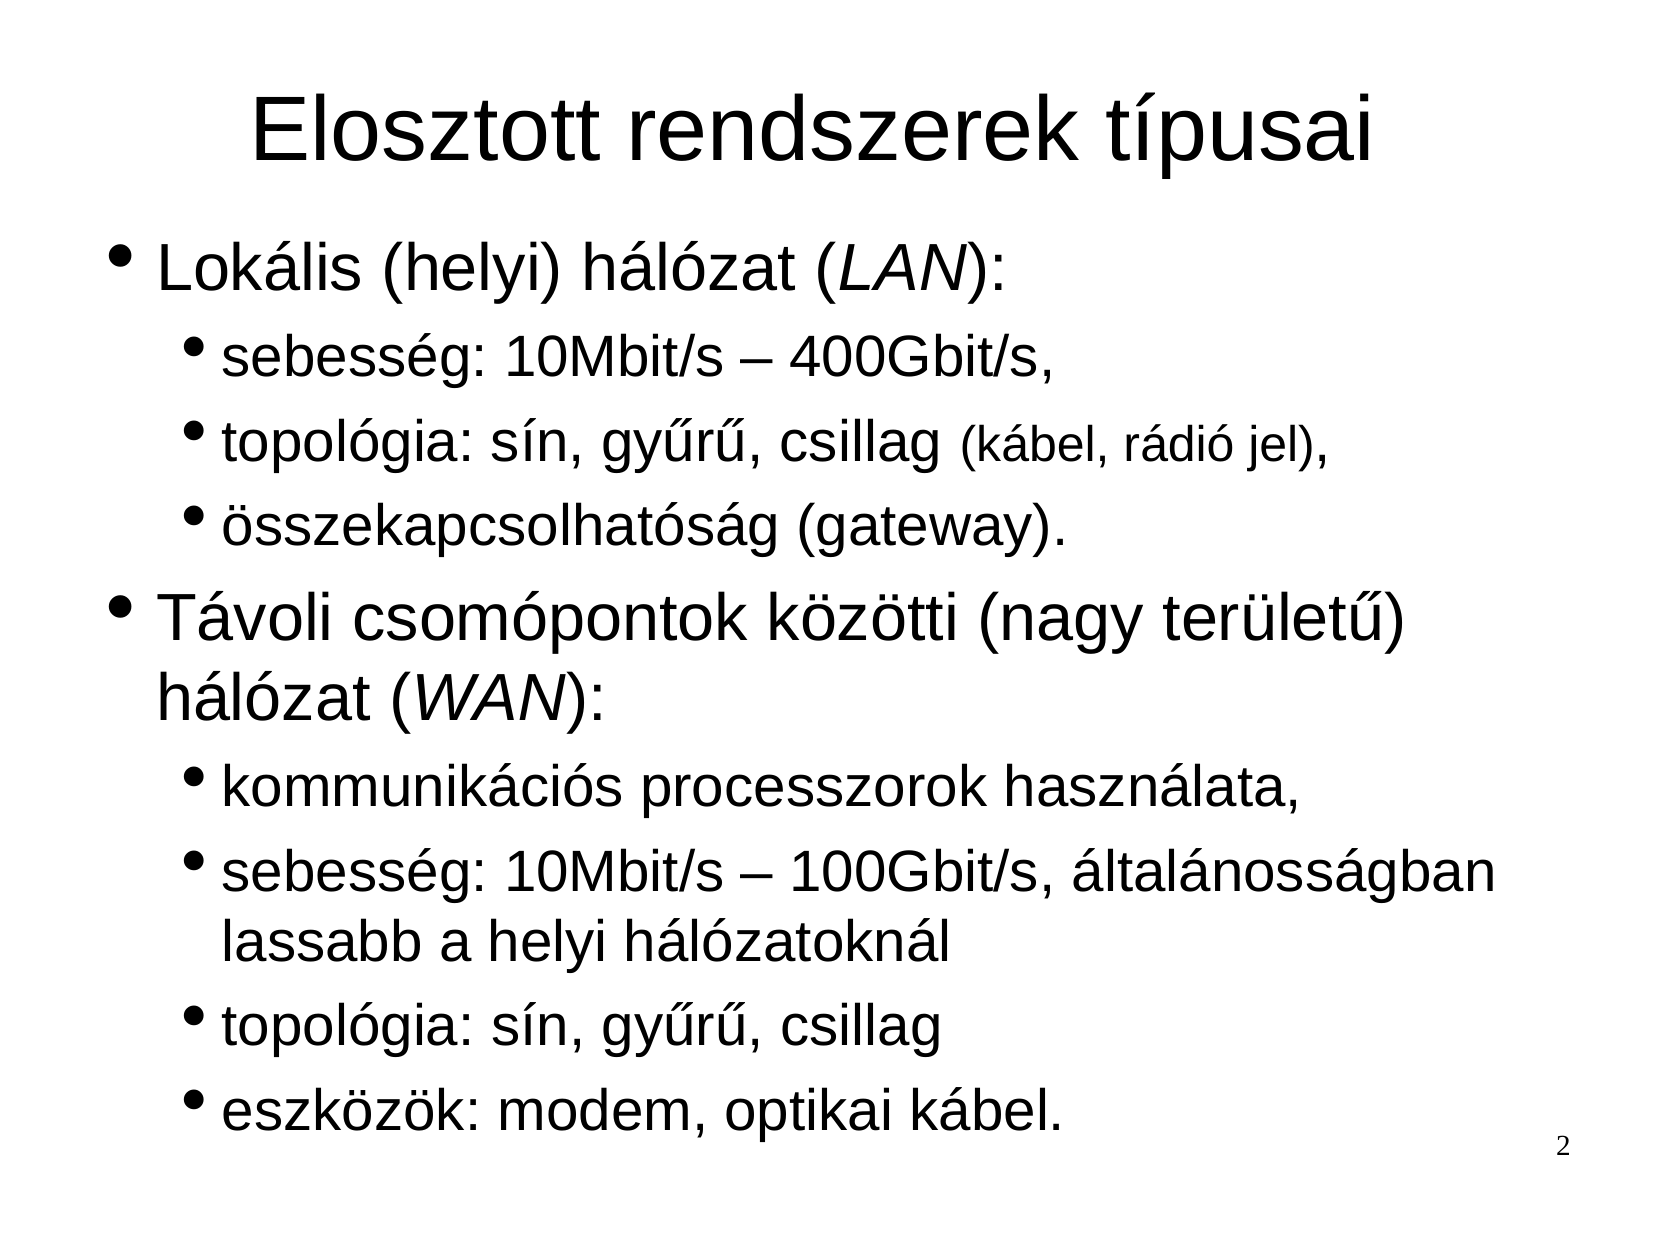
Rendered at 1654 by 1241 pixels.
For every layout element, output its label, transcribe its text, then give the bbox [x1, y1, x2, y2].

list Lokális (helyi) hálózat (LAN): sebesség: 10Mbit/s – 400Gbit/s, topológia: sín, gyűrű, csillag (kábel, rádió jel), összekapcsolhatóság (gateway). Távoli csomópontok közötti (nagy területű) hálózat (WAN): kommunikációs processzorok használata, sebesség: 10Mbit/s – 100Gbit/s, általánosságban lassabb a helyi hálózatoknál topológia: sín, gyűrű, csillag eszközök: modem, optikai kábel. [19, 216, 1622, 1194]
title Elosztott rendszerek típusai [110, 20, 1517, 216]
